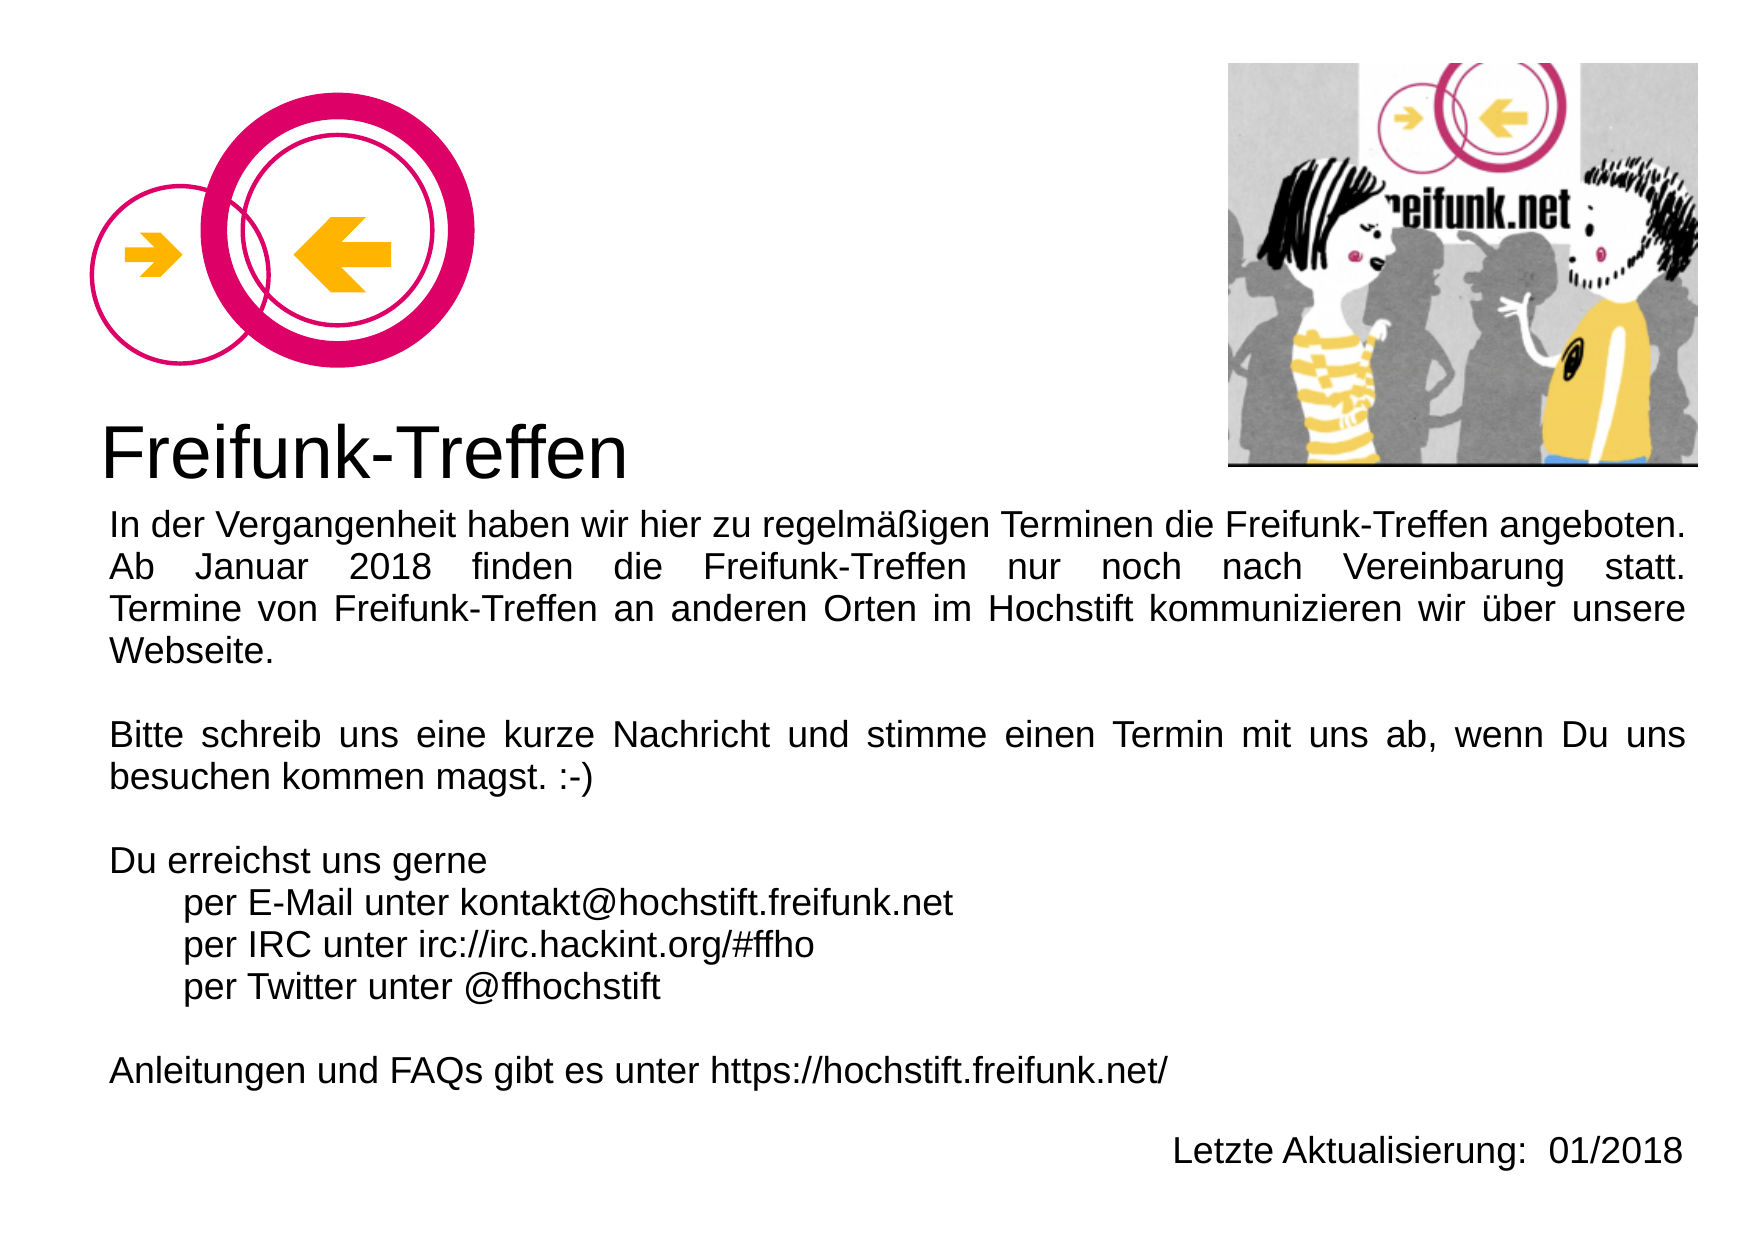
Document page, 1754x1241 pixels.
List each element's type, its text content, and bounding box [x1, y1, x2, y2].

picture [66, 64, 502, 395]
text_box In der Vergangenheit haben wir hier zu regelmäßigen Terminen die Freifunk-Treffen angeboten. Ab Januar 2018 finden die Freifunk-Treffen nur noch nach Vereinbarung statt. Termine von Freifunk-Treffen an anderen Orten im Hochstift kommunizieren wir über unsere Webseite. Bitte schreib uns eine kurze Nachricht und stimme einen Termin mit uns ab, wenn Du uns besuchen kommen magst. :-) Du erreichst uns gerne per E-Mail unter kontakt@hochstift.freifunk.net per IRC unter irc://irc.hackint.org/#ffho per Twitter unter @ffhochstift Anleitungen und FAQs gibt es unter https://hochstift.freifunk.net/ [94, 496, 1702, 1196]
picture [1228, 63, 1698, 467]
text_box Letzte Aktualisierung: 01/2018 [1157, 1122, 1703, 1179]
text_box Freifunk-Treffen [85, 403, 645, 502]
